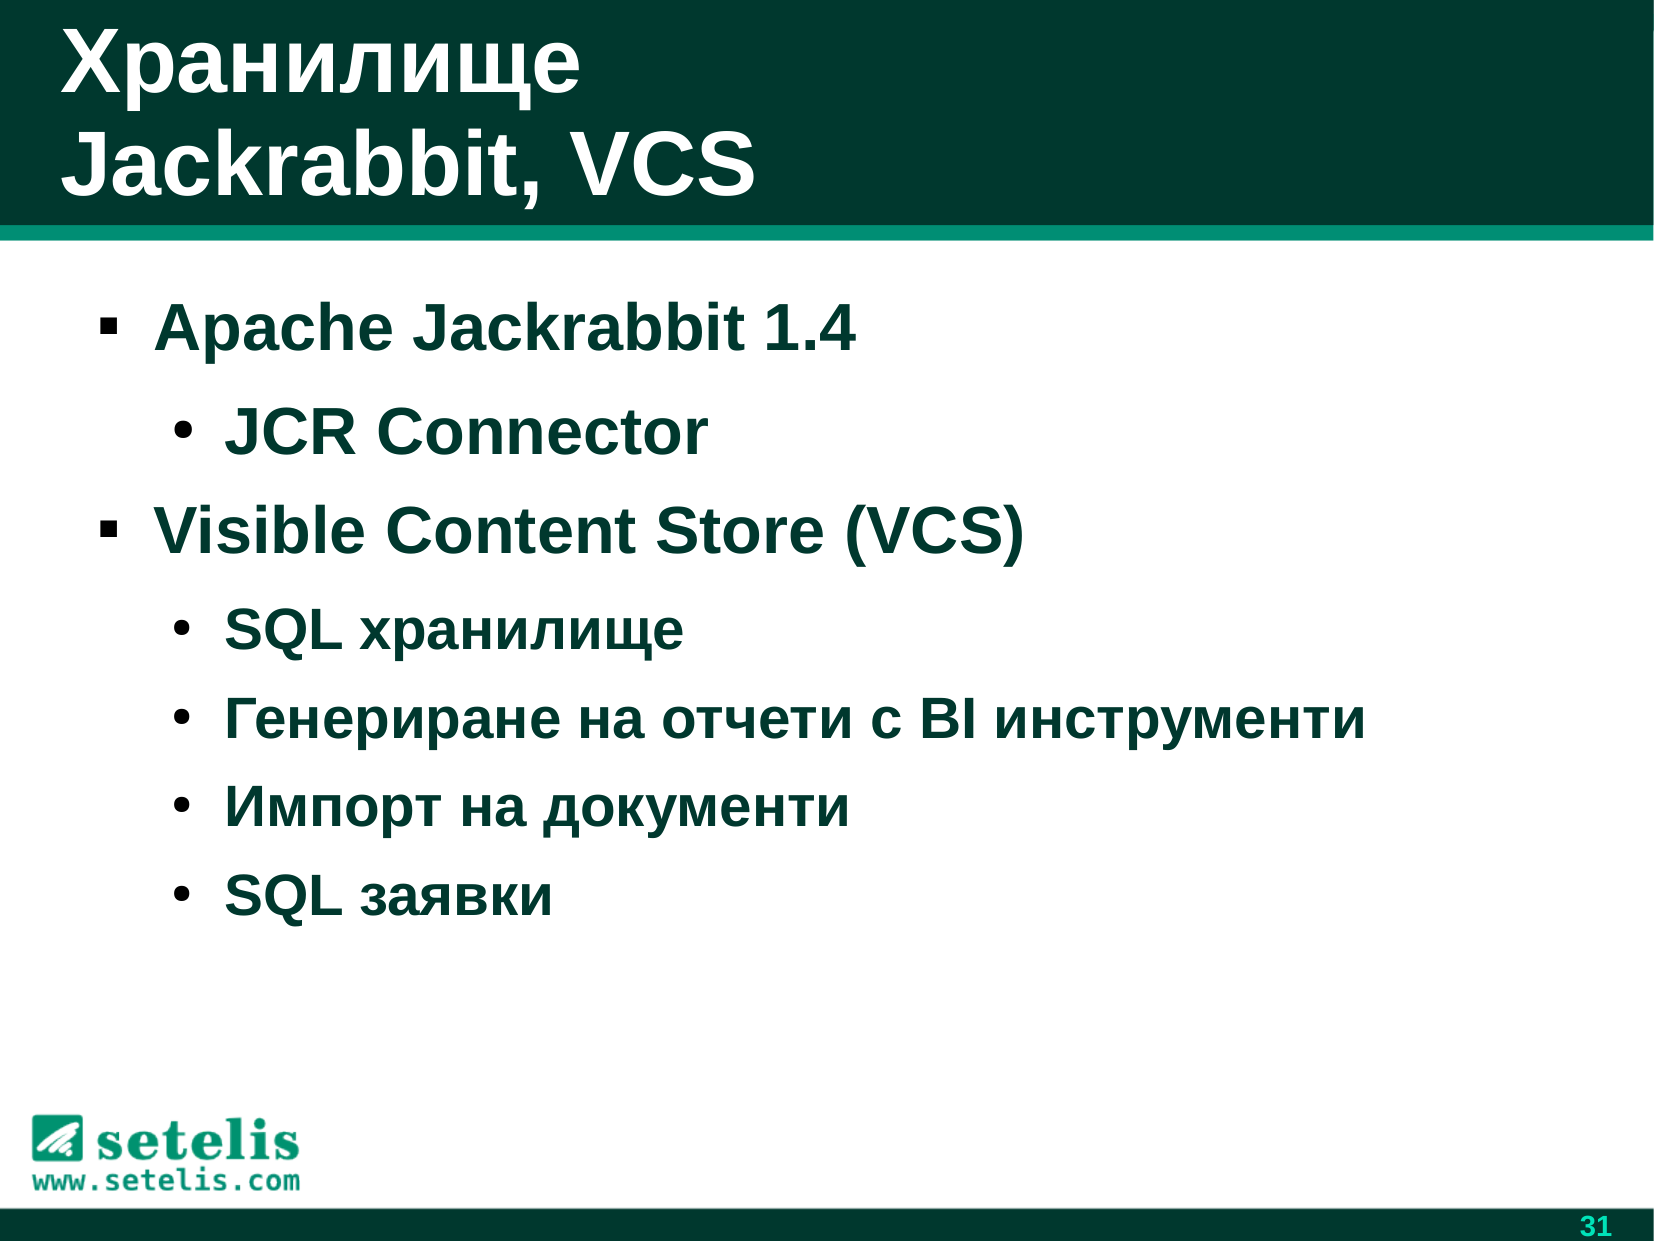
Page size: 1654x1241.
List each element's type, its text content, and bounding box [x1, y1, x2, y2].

picture [0, 241, 1654, 1241]
title Хранилище Jackrabbit, VCS [0, 0, 1654, 226]
list Apache Jackrabbit 1.4 JCR Connector Visible Content Store (VCS) SQL хранилище Генериране на отчети с BI инструменти Импорт на документи SQL заявки [82, 290, 1571, 1109]
